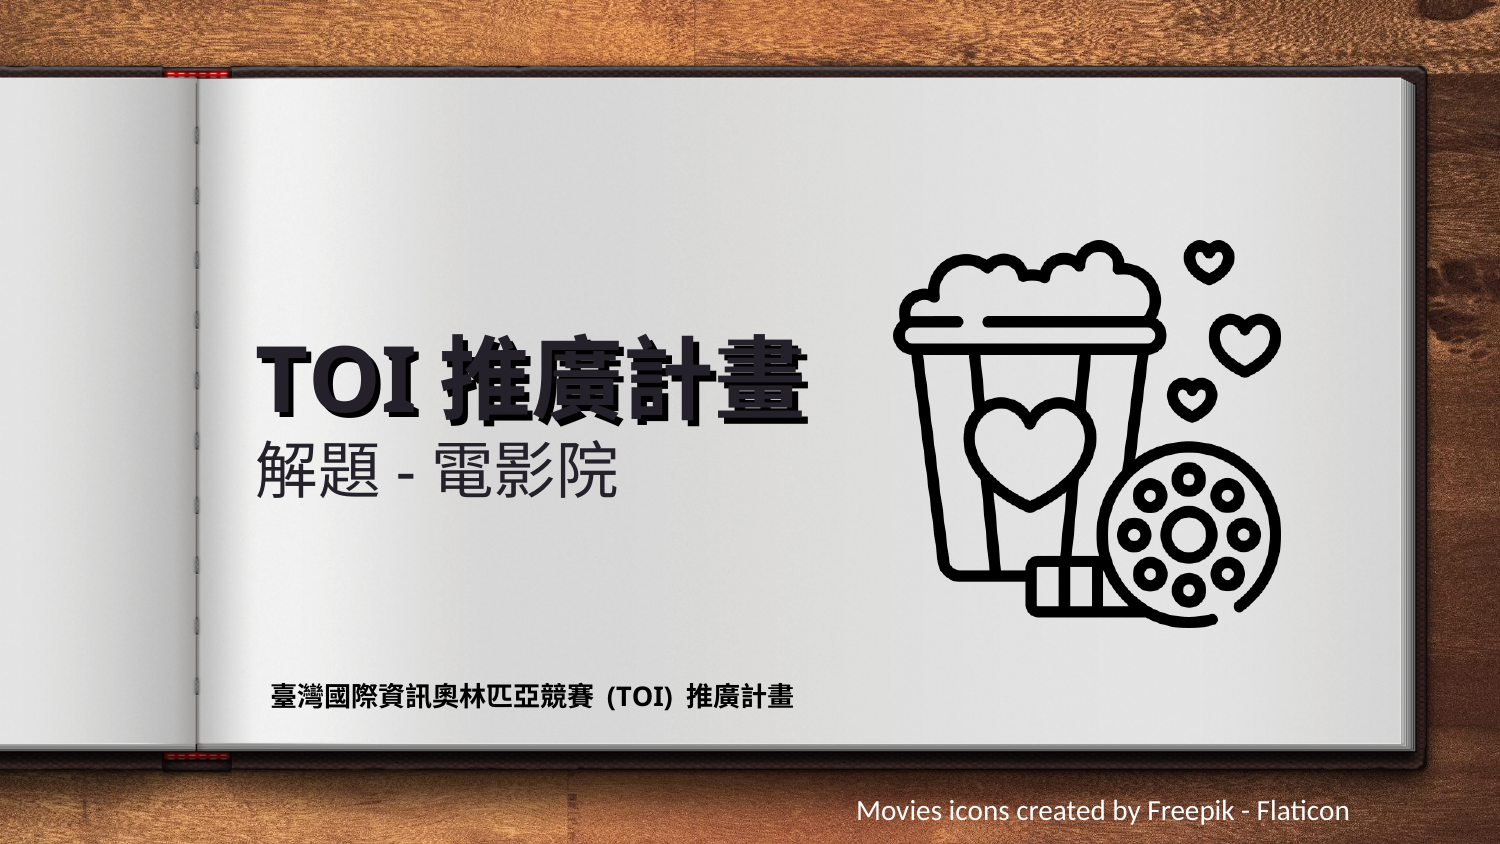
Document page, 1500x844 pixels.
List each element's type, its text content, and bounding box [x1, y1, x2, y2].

title TOI推廣計畫 解題-電影院 [240, 262, 893, 565]
picture [893, 240, 1281, 628]
text_box Movies icons created by Freepik - Flaticon [840, 783, 1500, 835]
